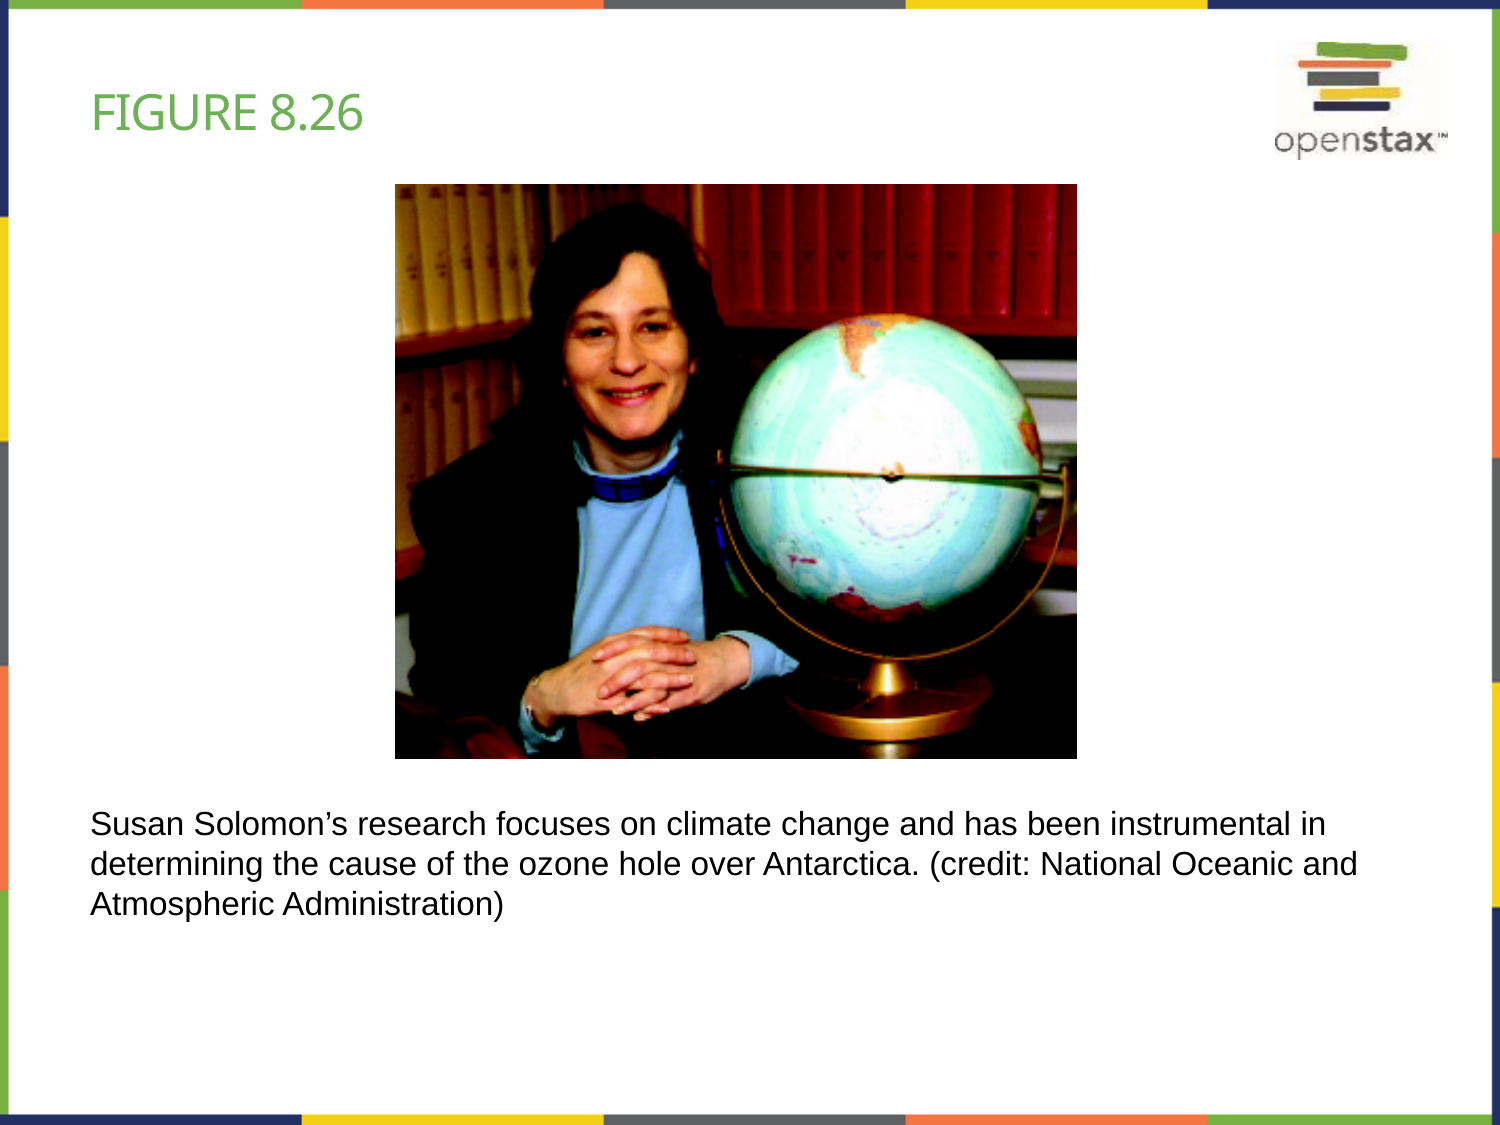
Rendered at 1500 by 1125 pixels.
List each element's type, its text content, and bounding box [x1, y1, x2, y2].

list Susan Solomon’s research focuses on climate change and has been instrumental in determining the cause of the ozone hole over Antarctica. (credit: National Oceanic and Atmospheric Administration) [75, 794, 1398, 986]
picture [0, 0, 1500, 1125]
title Figure 8.26 [75, 39, 1398, 148]
